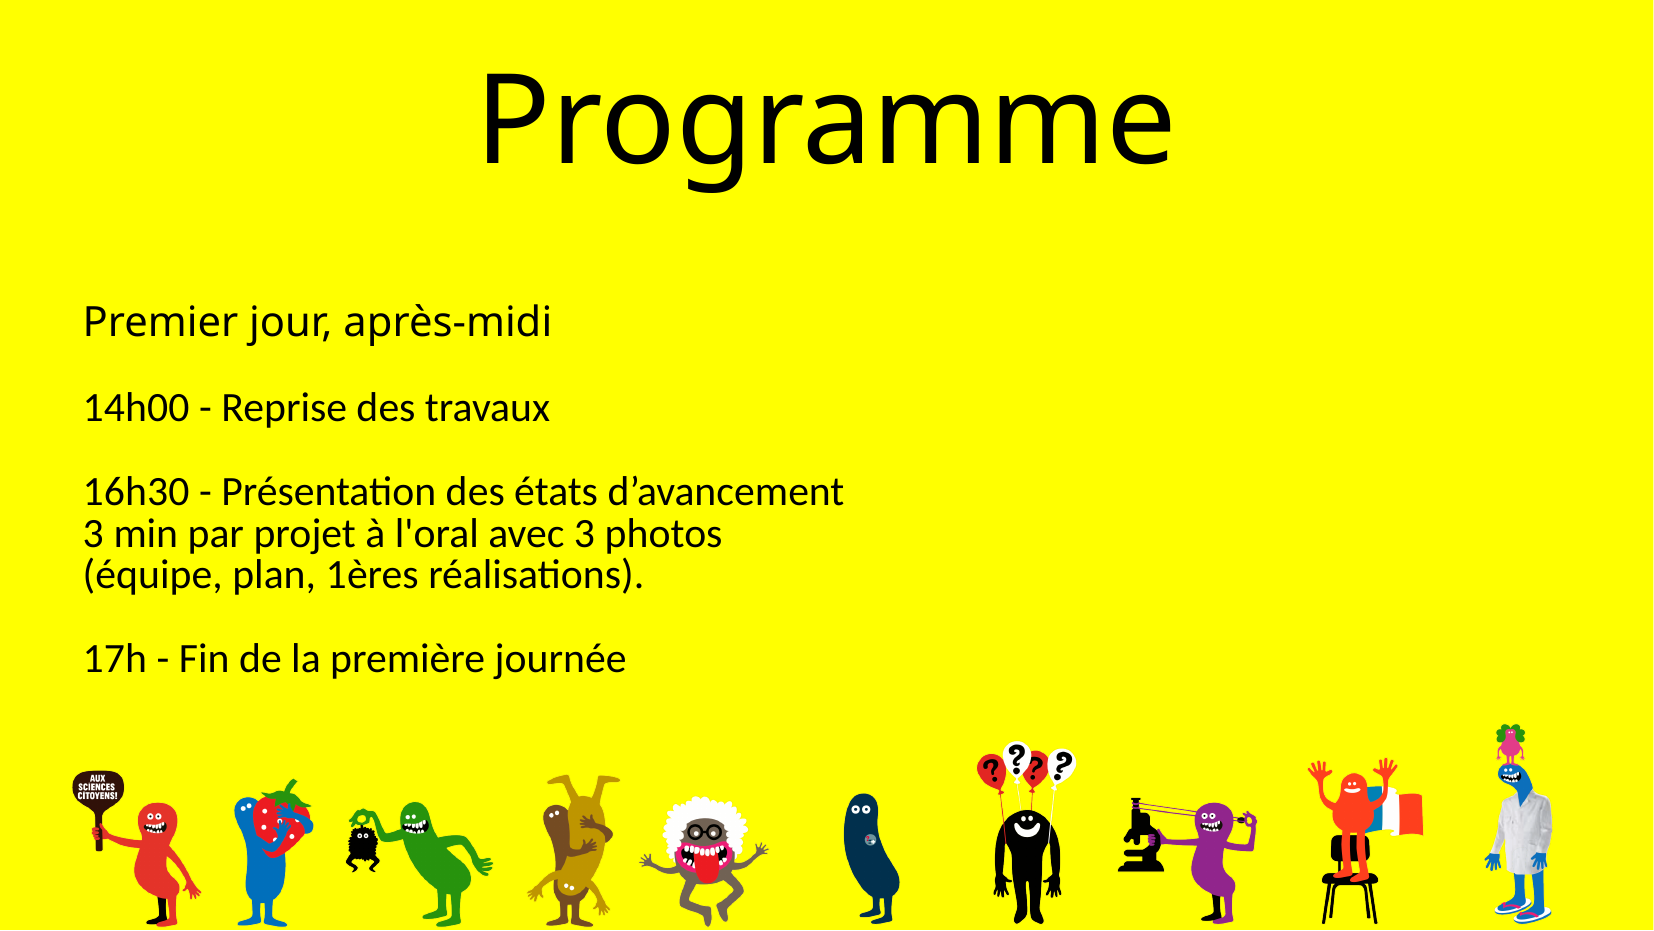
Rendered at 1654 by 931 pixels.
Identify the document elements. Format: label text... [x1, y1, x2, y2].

picture [807, 721, 1589, 931]
picture [64, 765, 778, 931]
title Programme [82, 28, 1571, 201]
text_box Premier jour, après-midi 14h00 - Reprise des travaux 16h30 - Présentation des états d’avancement 3 min par projet à l'oral avec 3 photos (équipe, plan, 1ères réalisations). 17h - Fin de la première journée [82, 217, 1571, 758]
